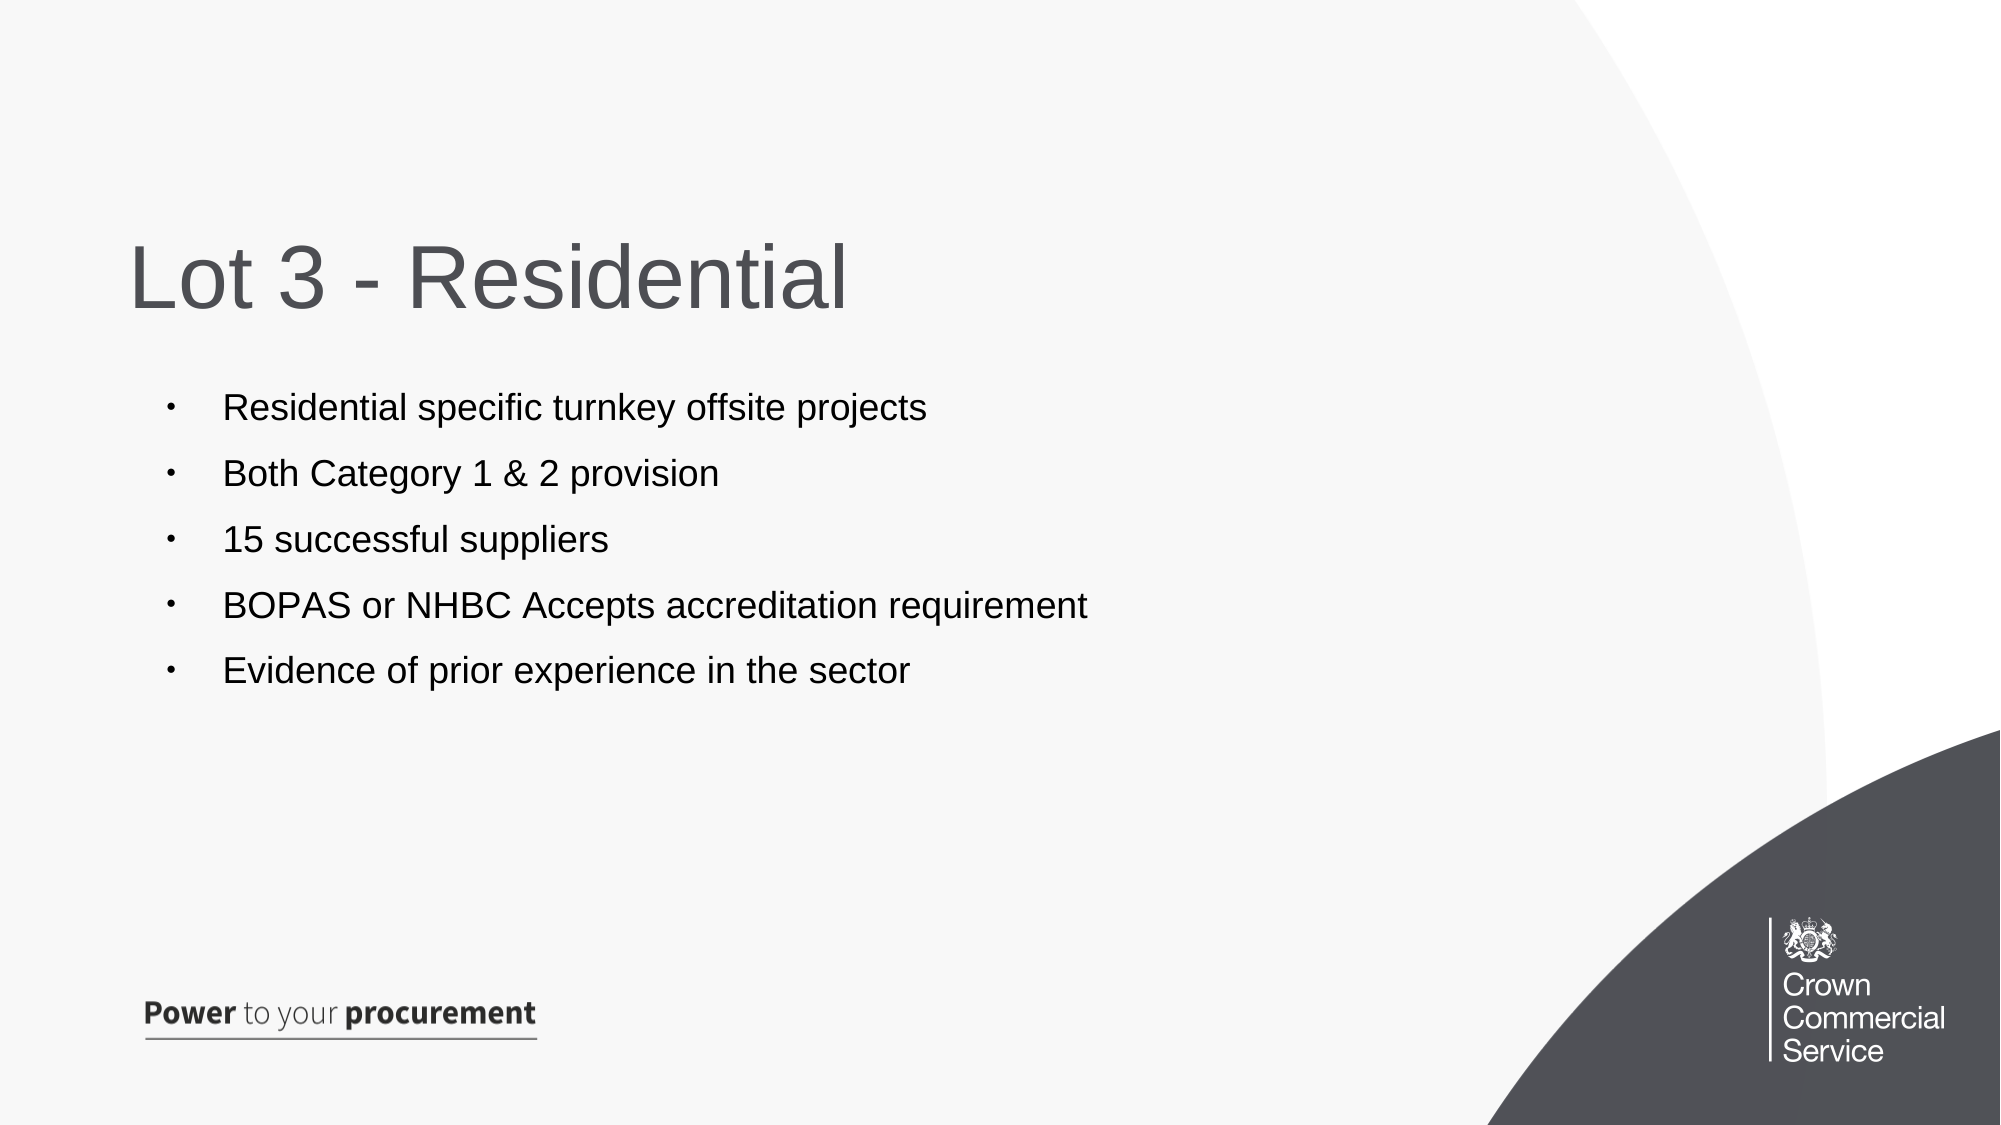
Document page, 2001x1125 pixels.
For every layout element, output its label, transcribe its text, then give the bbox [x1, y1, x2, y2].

title Lot 3 - Residential [128, 219, 1922, 358]
subtitle Residential specific turnkey offsite projects Both Category 1 & 2 provision 15 successful suppliers BOPAS or NHBC Accepts accreditation requirement Evidence of prior experience in the sector [128, 383, 1465, 1063]
